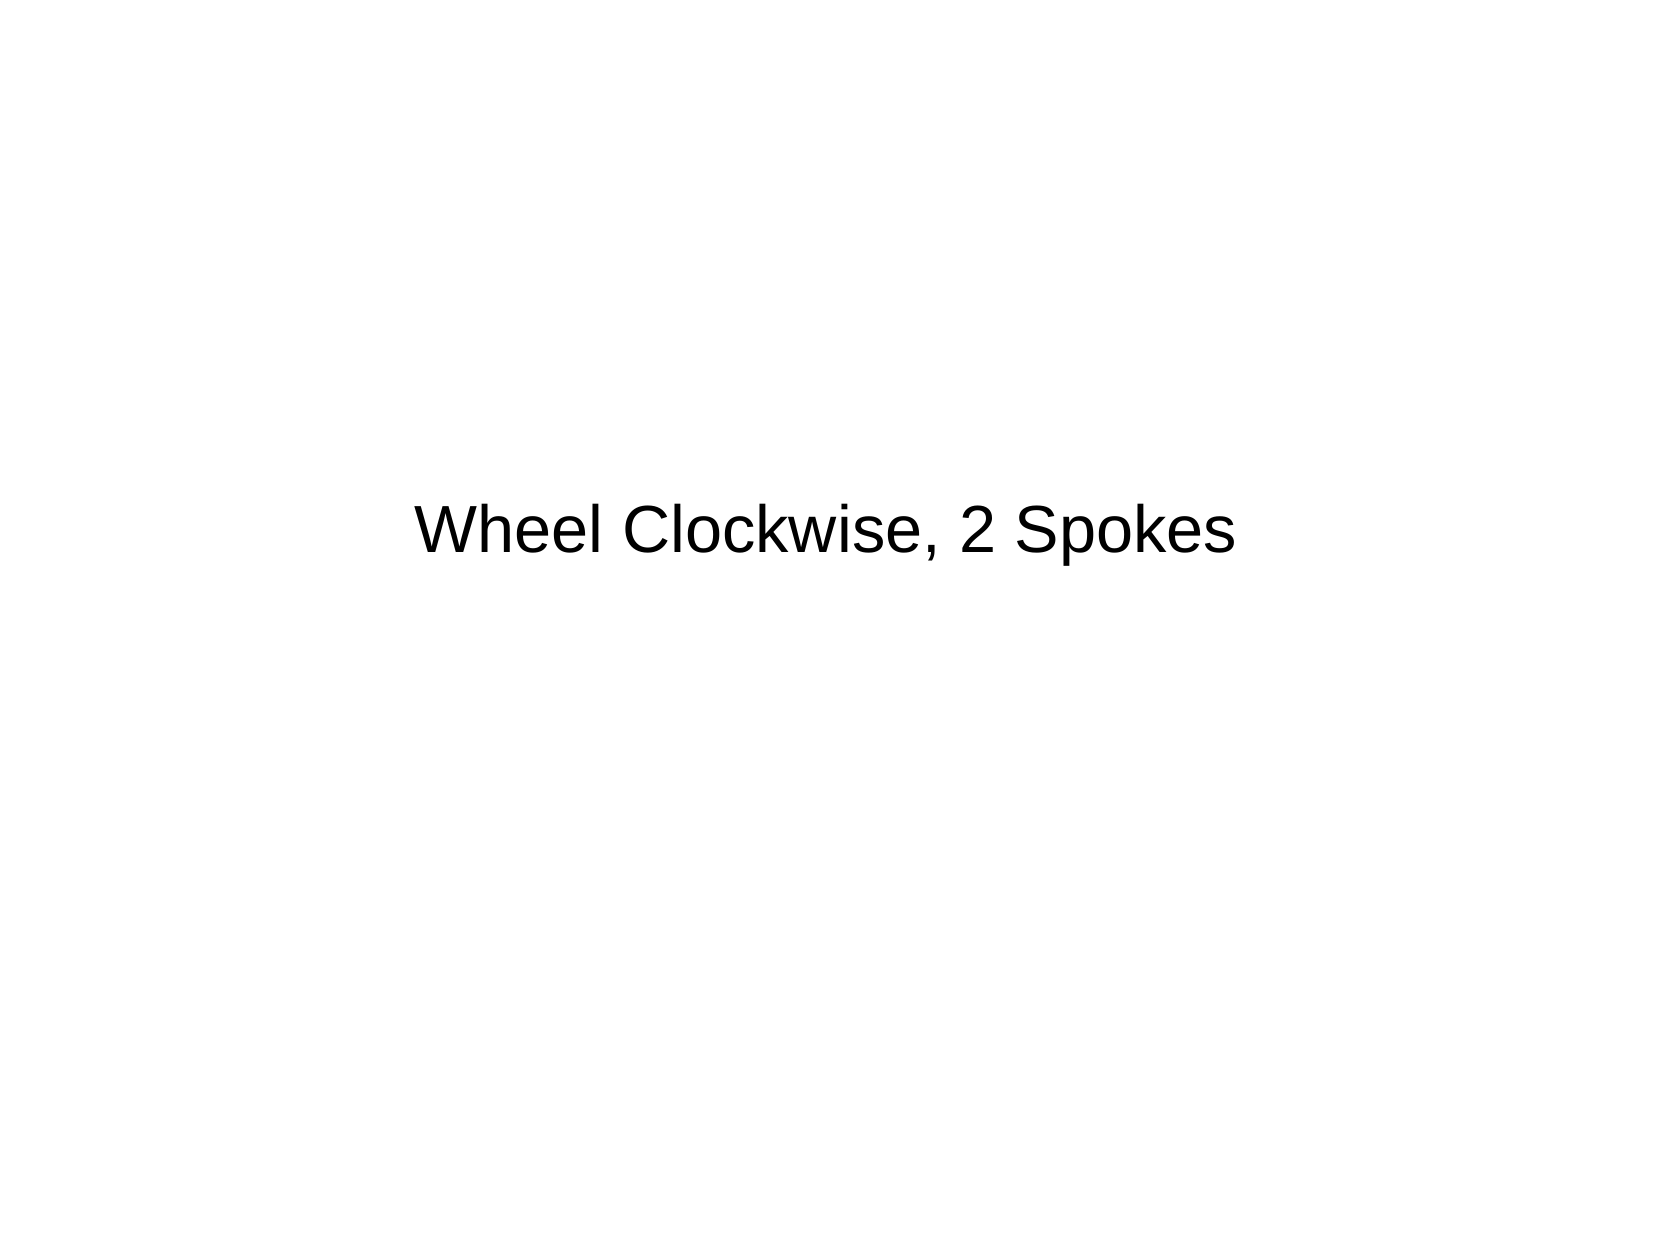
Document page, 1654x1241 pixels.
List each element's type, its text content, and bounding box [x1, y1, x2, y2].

subtitle Wheel Clockwise, 2 Spokes [82, 49, 1571, 1010]
